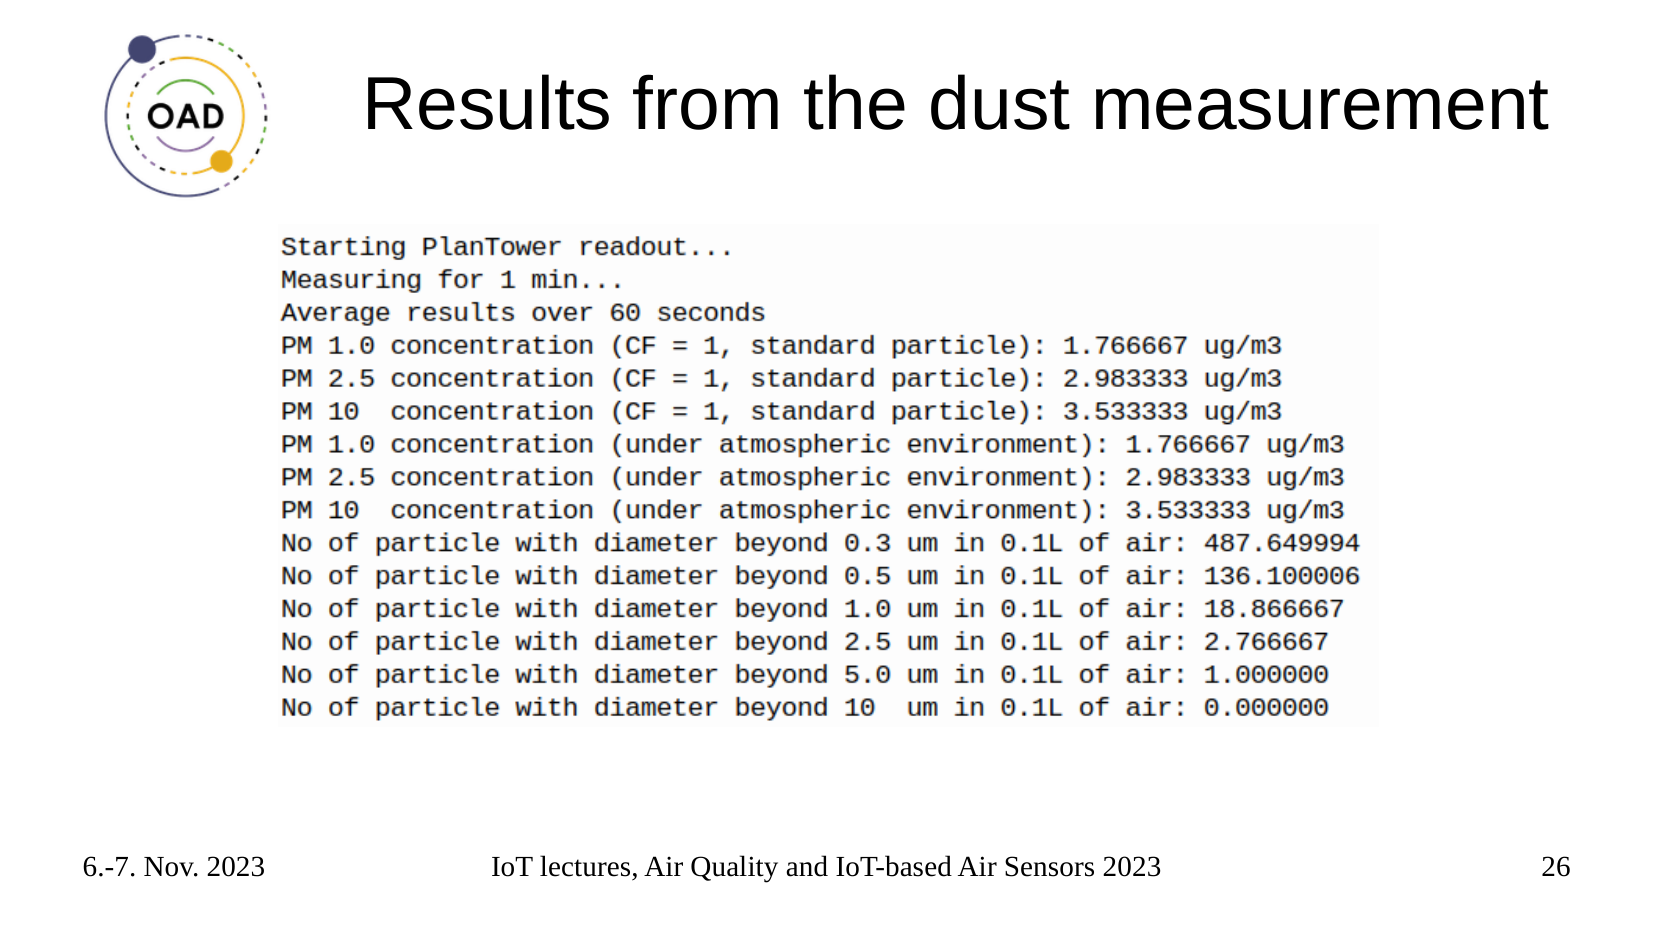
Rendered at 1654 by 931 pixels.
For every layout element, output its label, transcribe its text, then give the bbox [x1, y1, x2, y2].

picture [64, 20, 302, 218]
title Results from the dust measurement [300, 19, 1613, 188]
picture [278, 224, 1379, 727]
